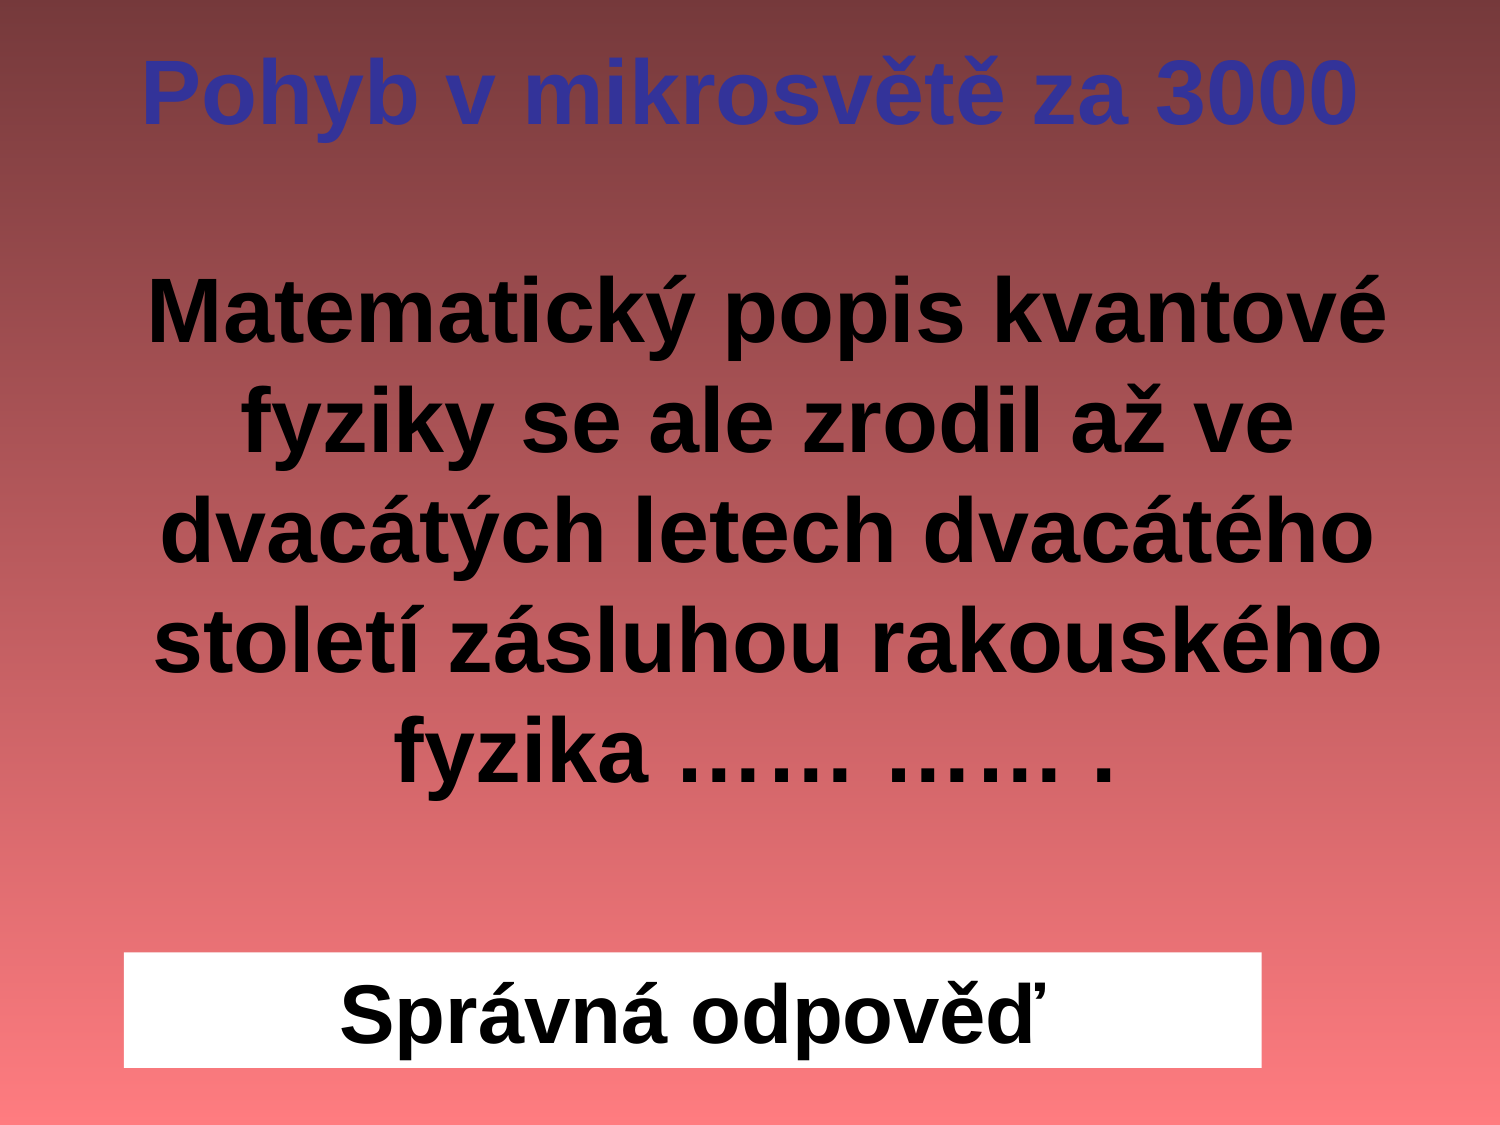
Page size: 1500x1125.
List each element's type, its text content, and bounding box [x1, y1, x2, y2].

text_box Matematický popis kvantové fyziky se ale zrodil až ve dvacátých letech dvacátého století zásluhou rakouského fyzika …… …… . [112, 243, 1426, 809]
text_box Pohyb v mikrosvětě za 3000 [0, 24, 1500, 151]
text_box Správná odpověď [123, 952, 1262, 1068]
